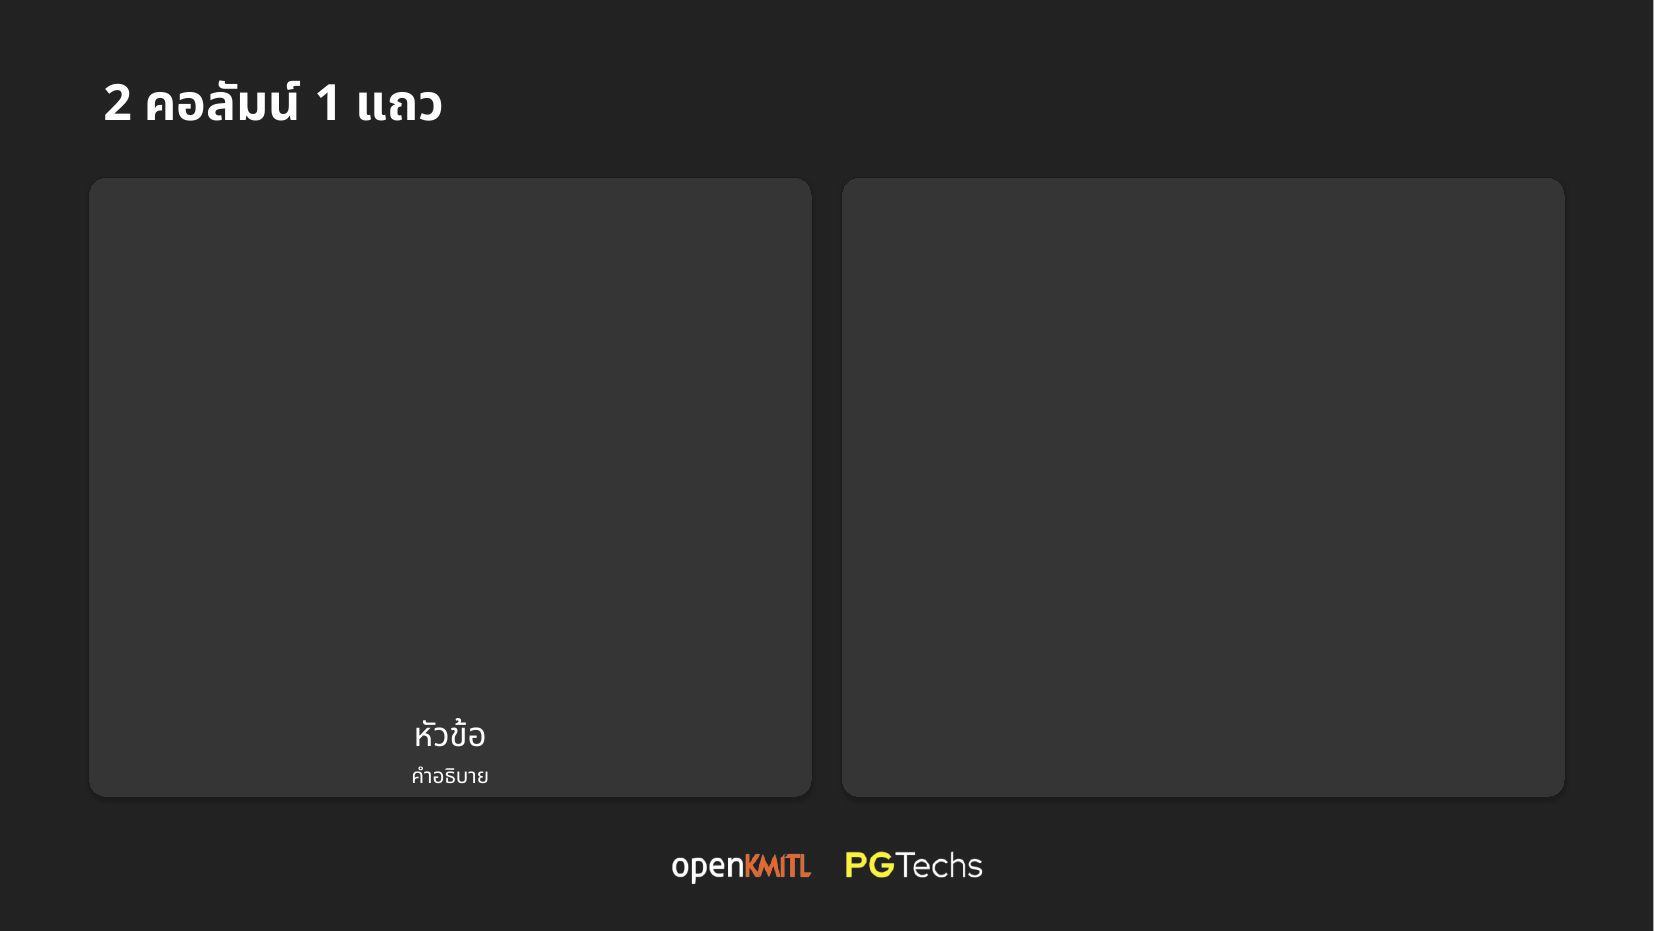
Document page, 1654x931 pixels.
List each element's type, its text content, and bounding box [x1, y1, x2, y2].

text_box [841, 177, 1566, 797]
text_box หัวข้อ คำอธิบาย [88, 177, 813, 797]
picture [0, 0, 1654, 931]
text_box 2 คอลัมน์ 1 แถว [88, 59, 798, 178]
